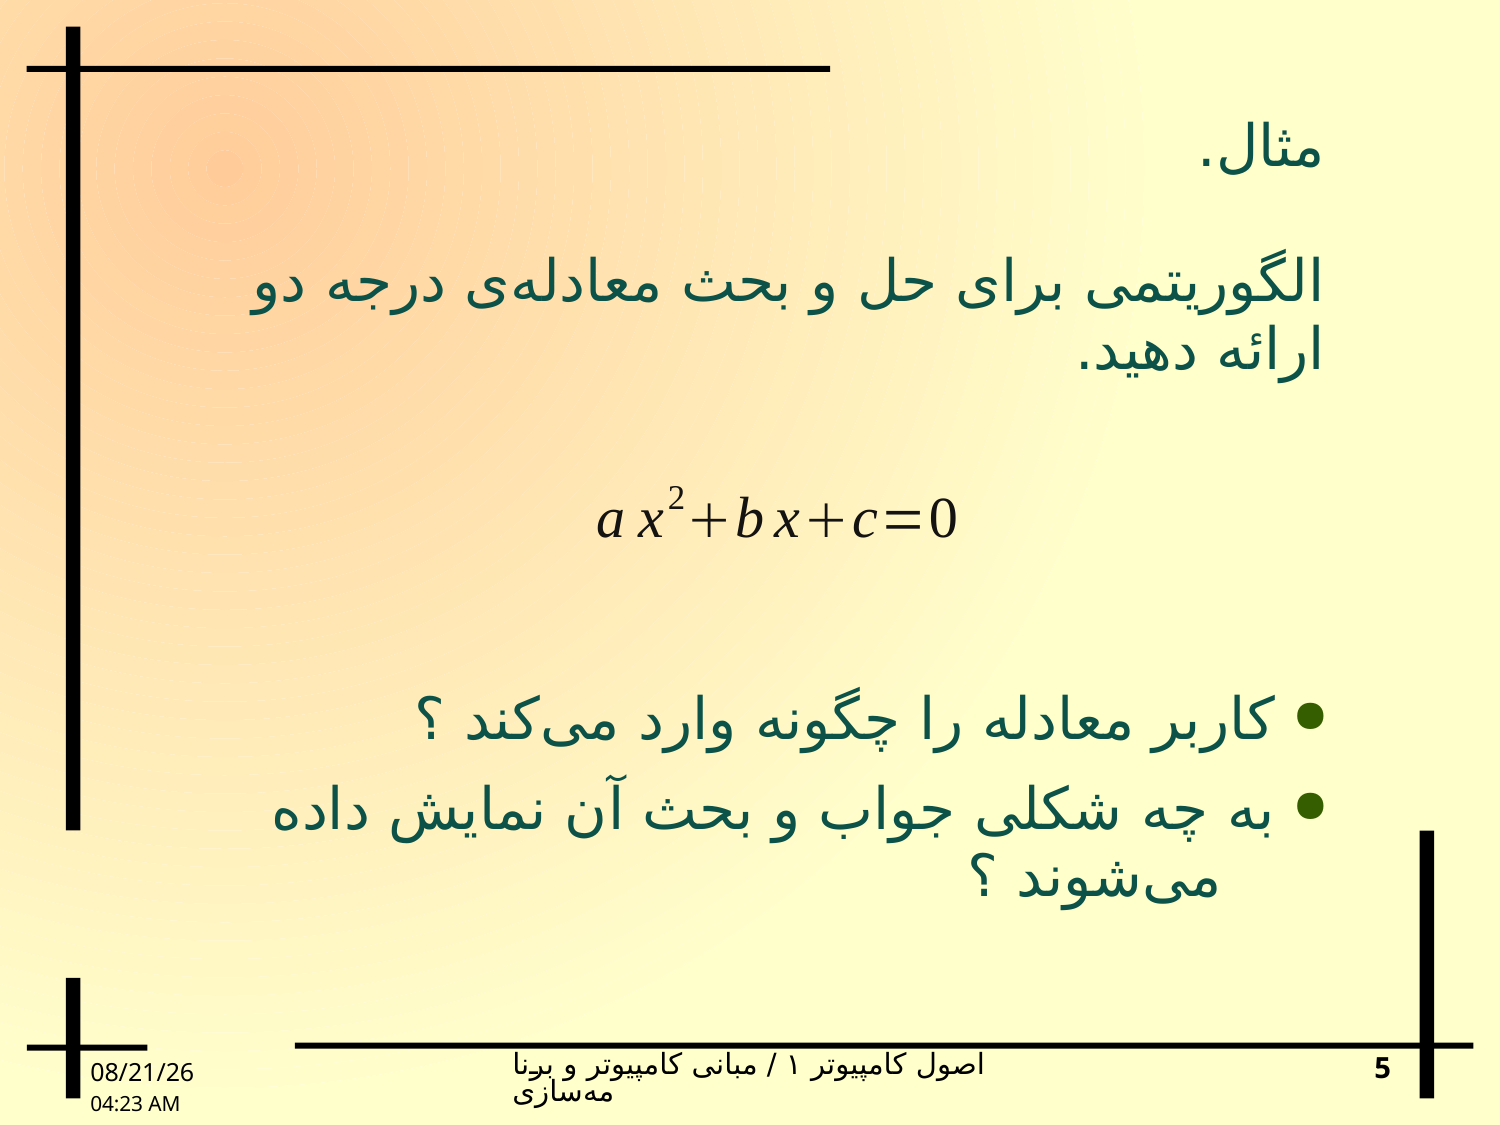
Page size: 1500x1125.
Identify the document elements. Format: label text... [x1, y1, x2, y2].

chart [588, 478, 965, 551]
list مثال. الگوریتمی برای حل و بحث معادله‌ی درجه دو ارائه دهید. [150, 112, 1378, 413]
list کاربر معادله را چگونه وارد می‌کند ؟ به چه شکلی جواب و بحث آن نمایش داده می‌شوند ؟ [136, 685, 1364, 986]
